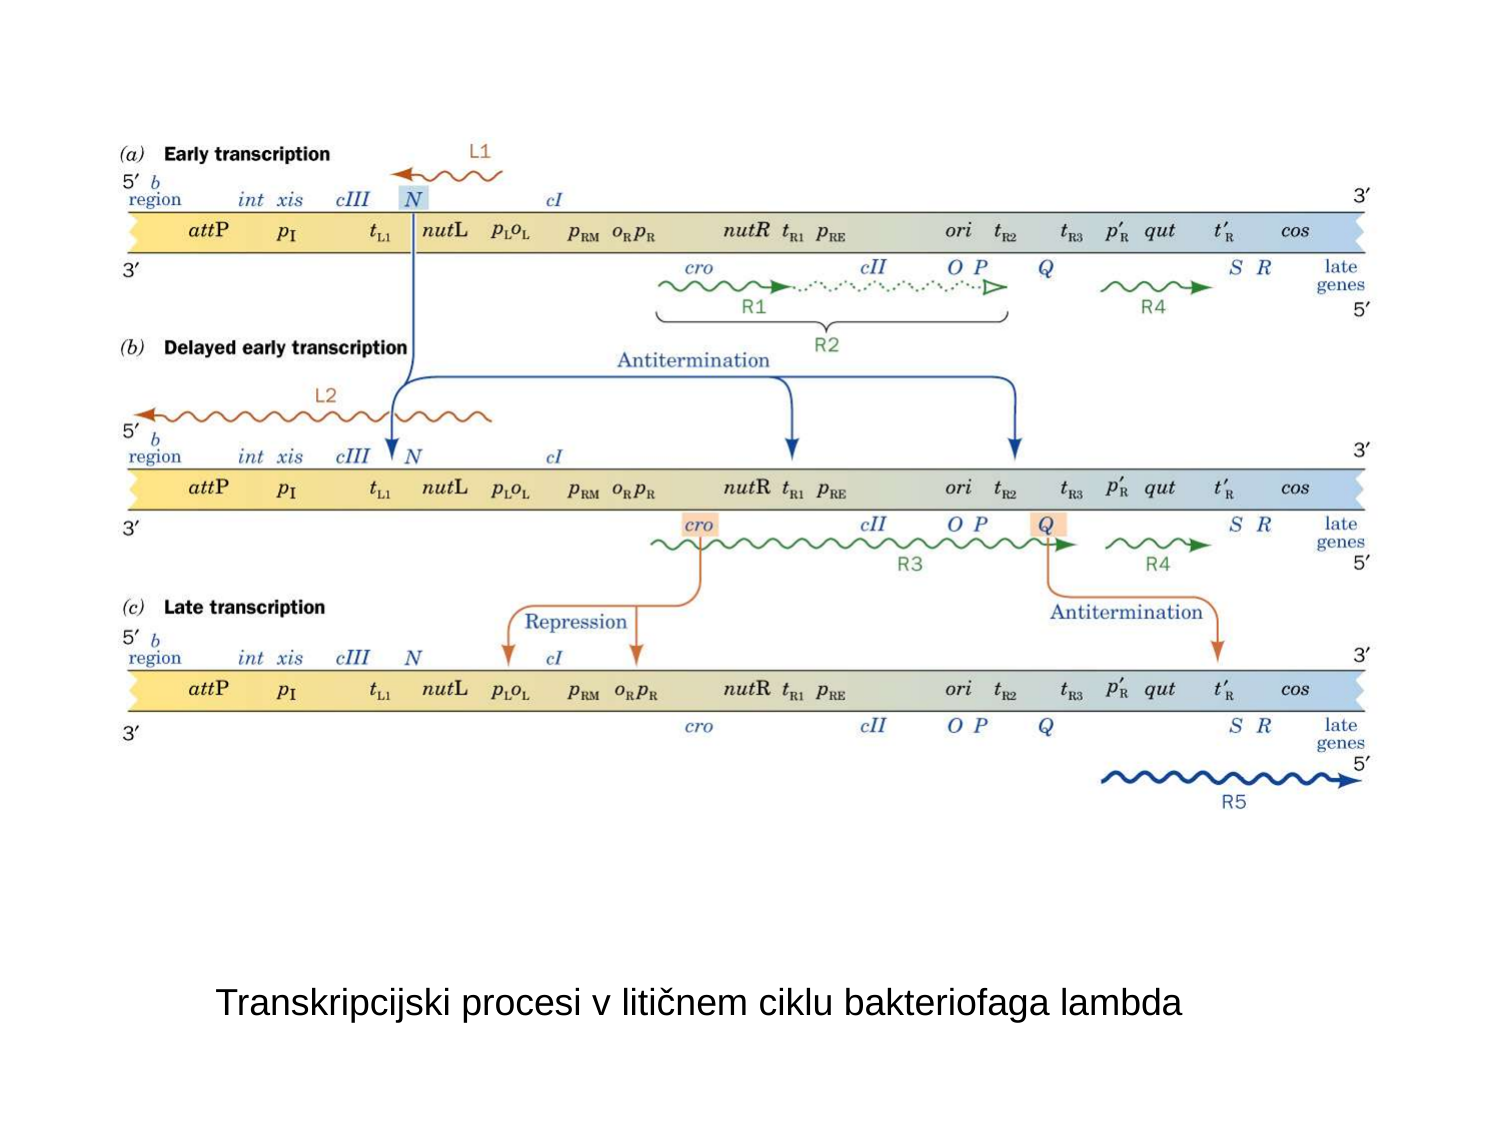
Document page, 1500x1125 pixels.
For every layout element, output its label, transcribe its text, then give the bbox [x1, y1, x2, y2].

picture [110, 137, 1386, 811]
text_box Transkripcijski procesi v litičnem ciklu bakteriofaga lambda [200, 970, 1198, 1031]
